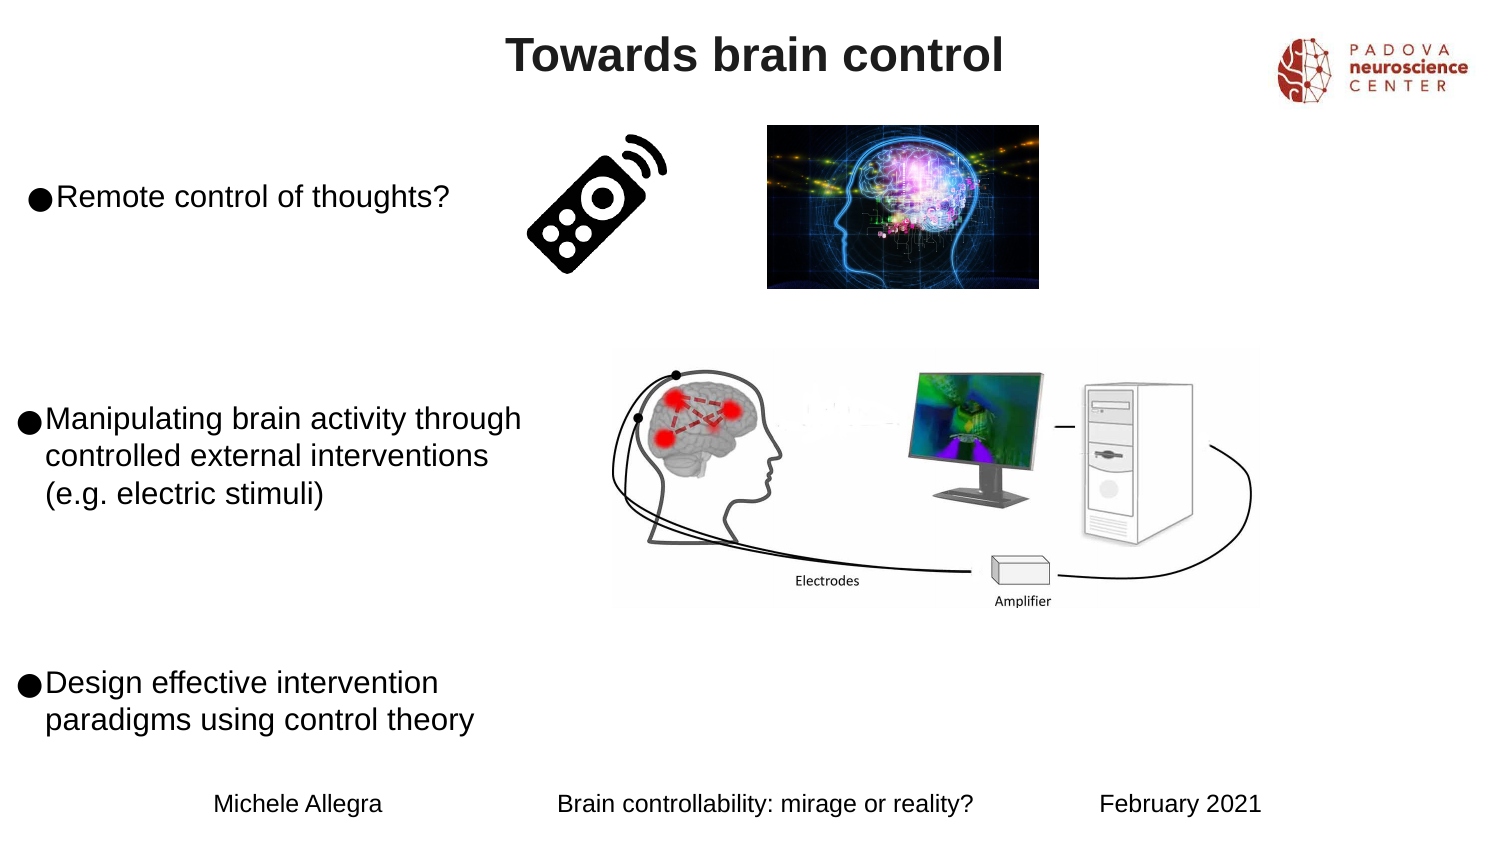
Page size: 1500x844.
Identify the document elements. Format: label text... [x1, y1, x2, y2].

text_box Towards brain control [74, 30, 1436, 132]
picture [1268, 10, 1476, 123]
picture [767, 125, 1039, 289]
text_box Michele Allegra Brain controllability: mirage or reality? February 2021 [64, 776, 1415, 828]
text_box Manipulating brain activity through controlled external interventions (e.g. electric stimuli) [16, 330, 525, 511]
text_box Remote control of thoughts? [26, 112, 536, 209]
picture [612, 348, 1260, 608]
picture [526, 133, 670, 276]
text_box Design effective intervention paradigms using control theory [16, 592, 525, 739]
